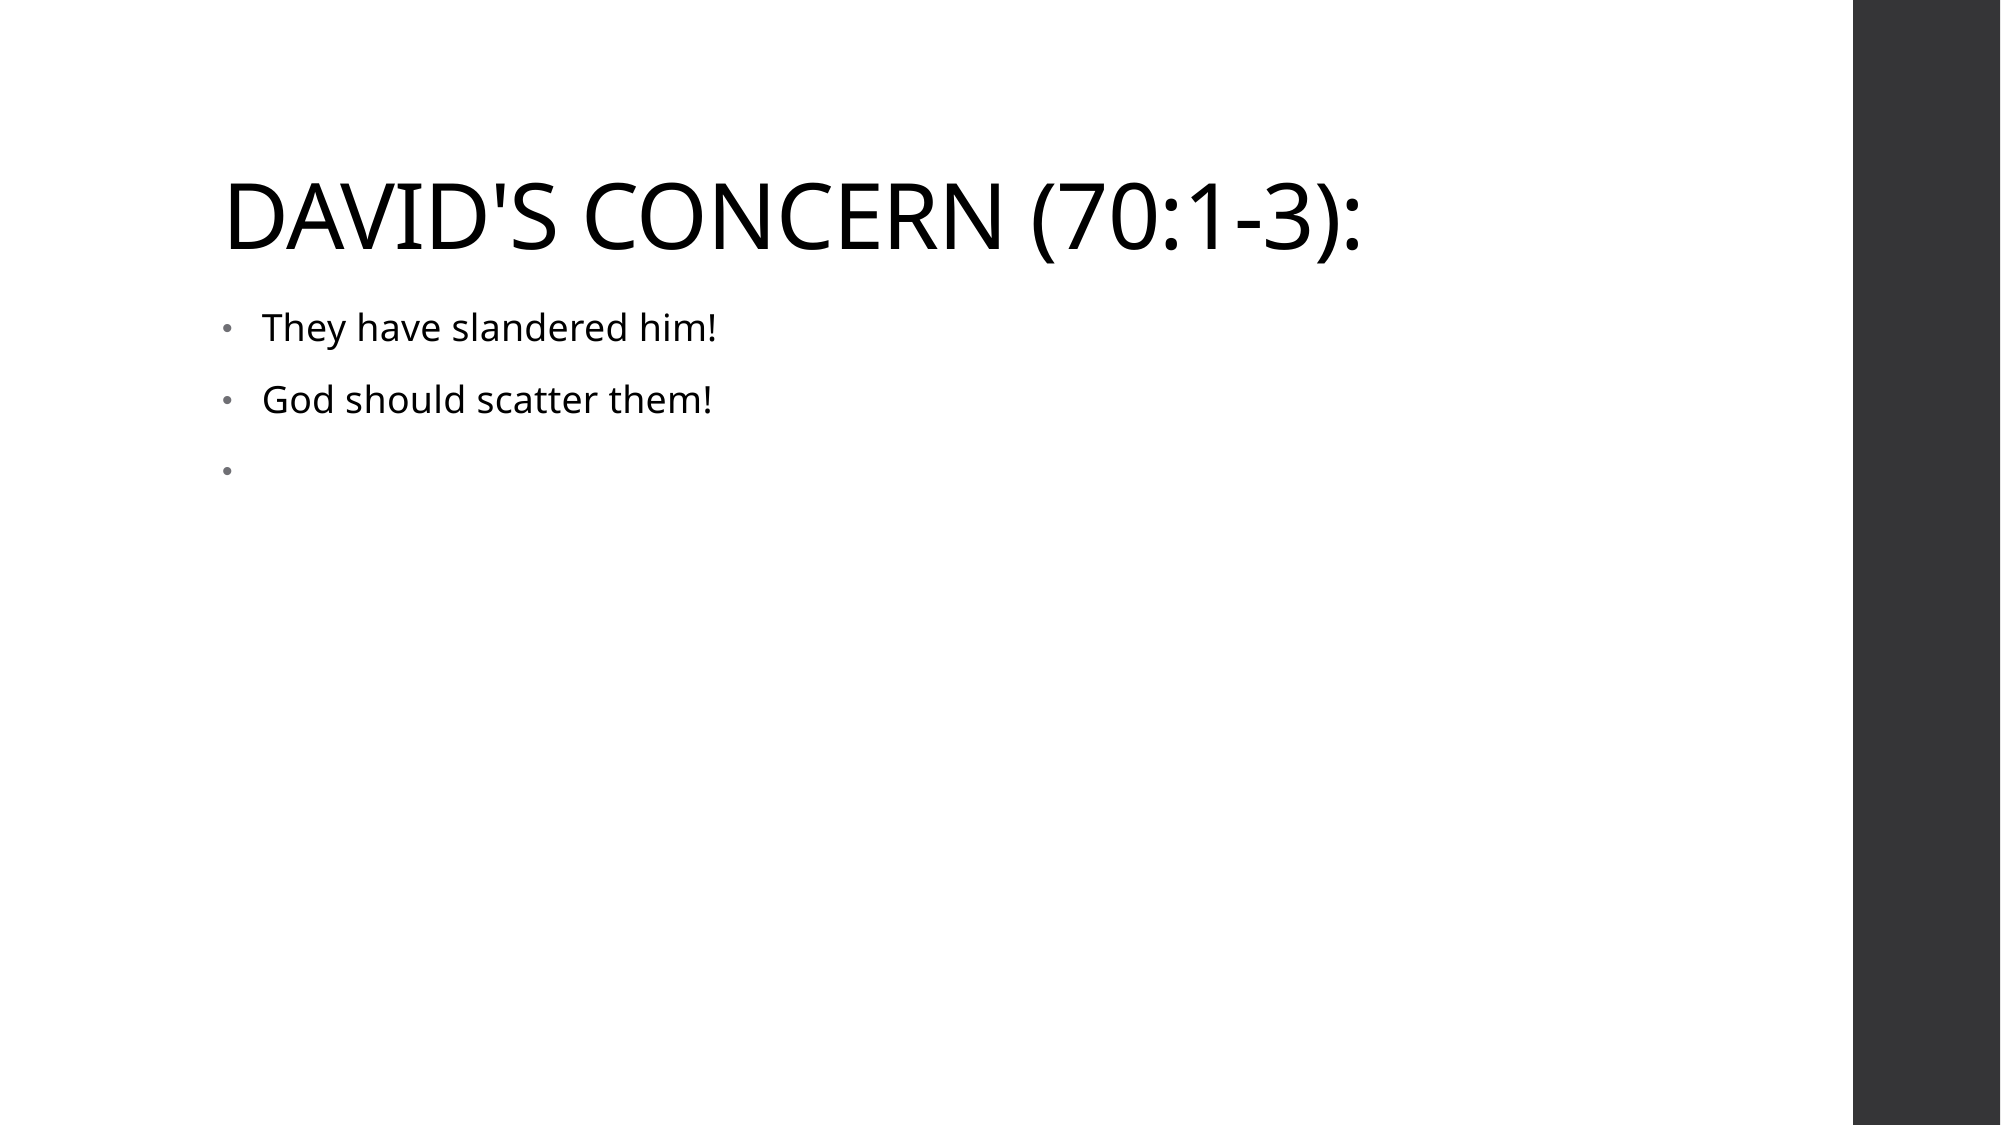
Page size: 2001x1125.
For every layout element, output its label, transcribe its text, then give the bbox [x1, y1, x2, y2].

list They have slandered him! God should scatter them! [206, 299, 1617, 1014]
title DAVID'S CONCERN (70:1-3): [206, 60, 1797, 278]
